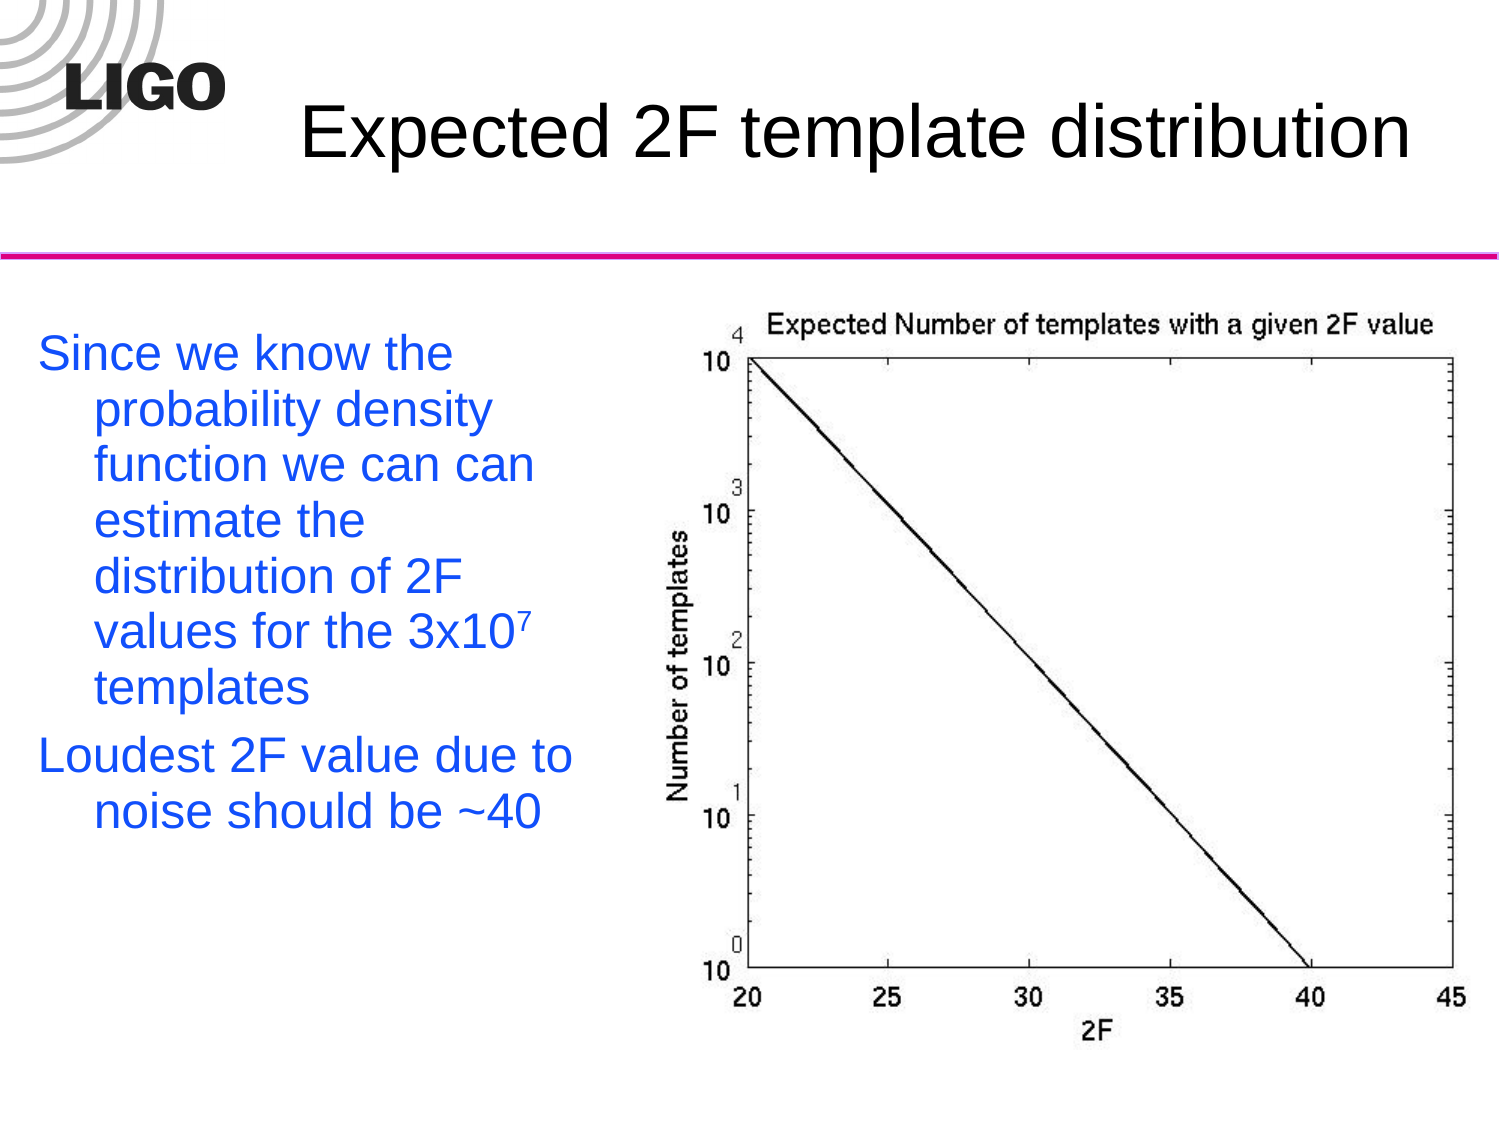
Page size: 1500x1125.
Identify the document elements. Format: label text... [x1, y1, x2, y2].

list Since we know the probability density function we can can estimate the distribution of 2F values for the 3x107 templates Loudest 2F value due to noise should be ~40 [37, 324, 601, 1006]
picture [629, 299, 1500, 1051]
title Expected 2F template distribution [262, 37, 1450, 225]
